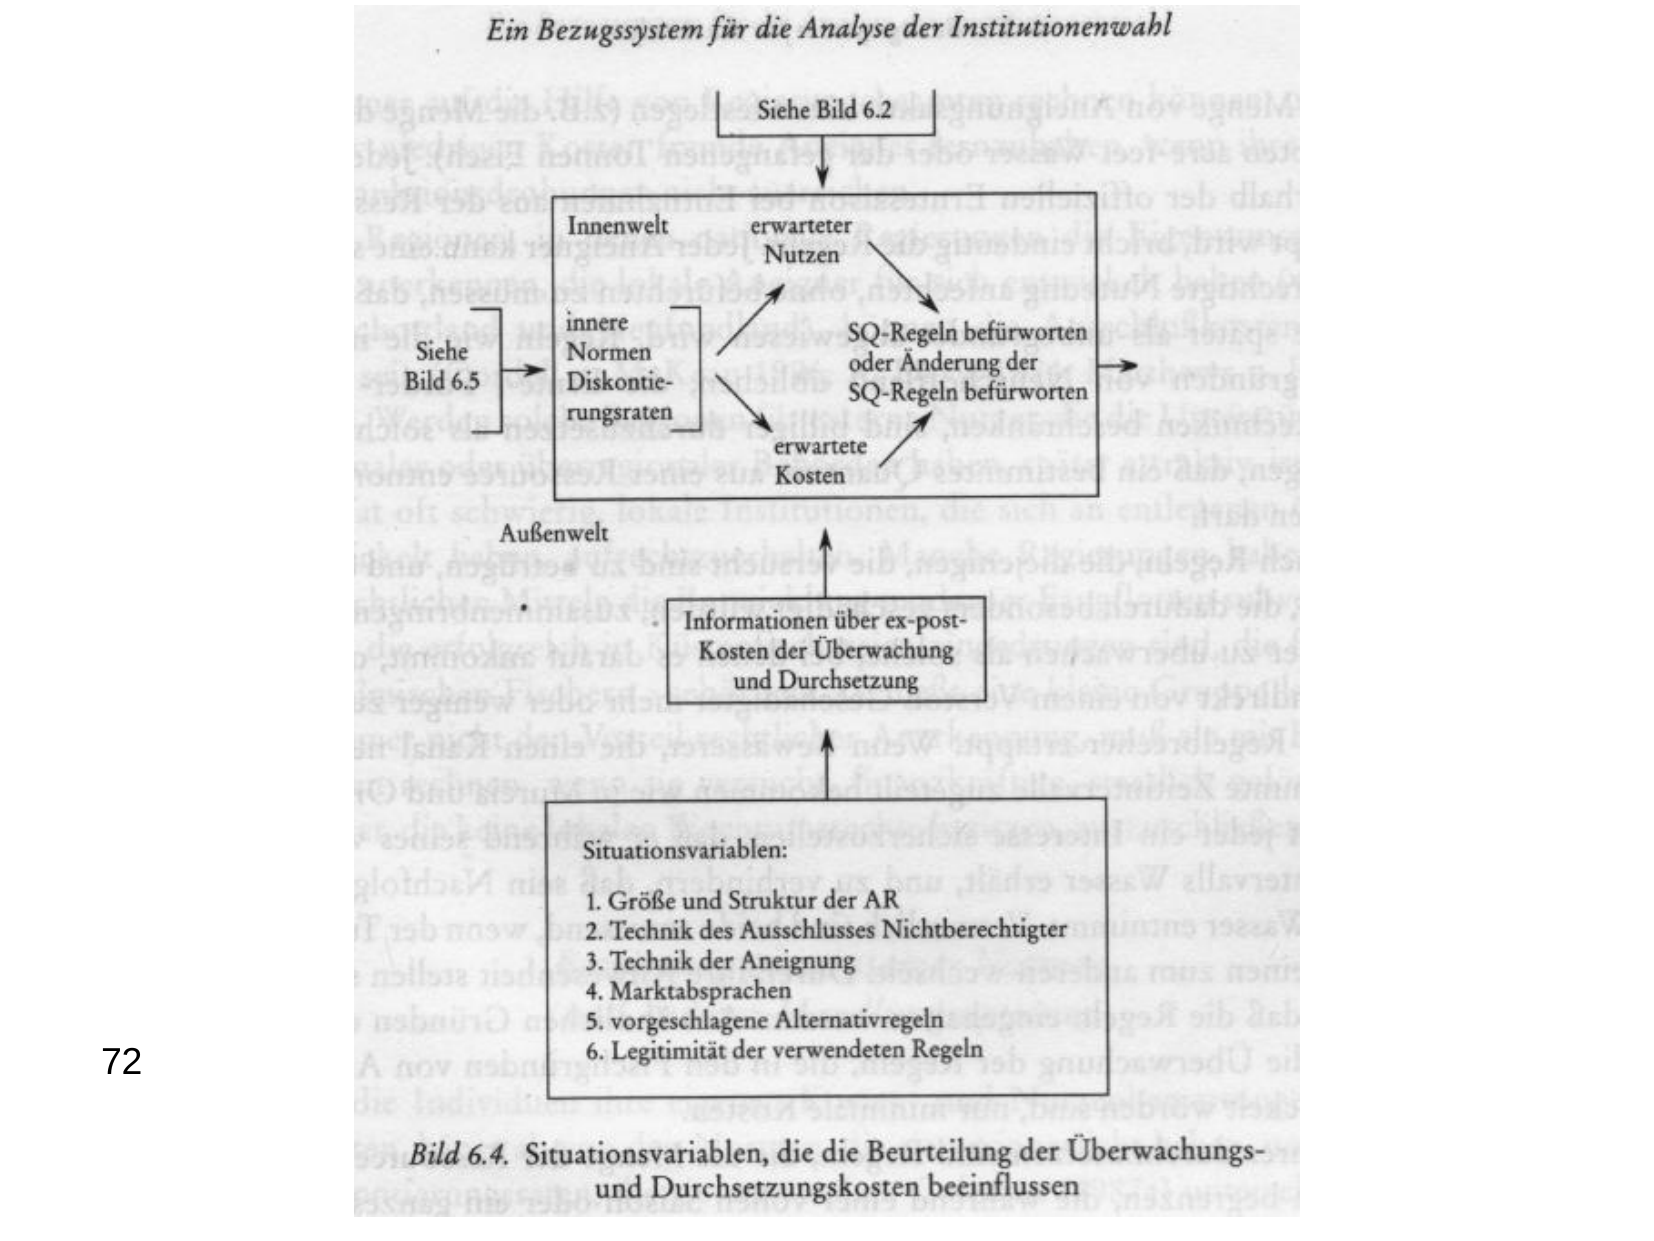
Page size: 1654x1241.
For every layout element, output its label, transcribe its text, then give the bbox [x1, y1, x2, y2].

picture [354, 5, 1300, 1217]
text_box <Nummer> [86, 1033, 304, 1104]
